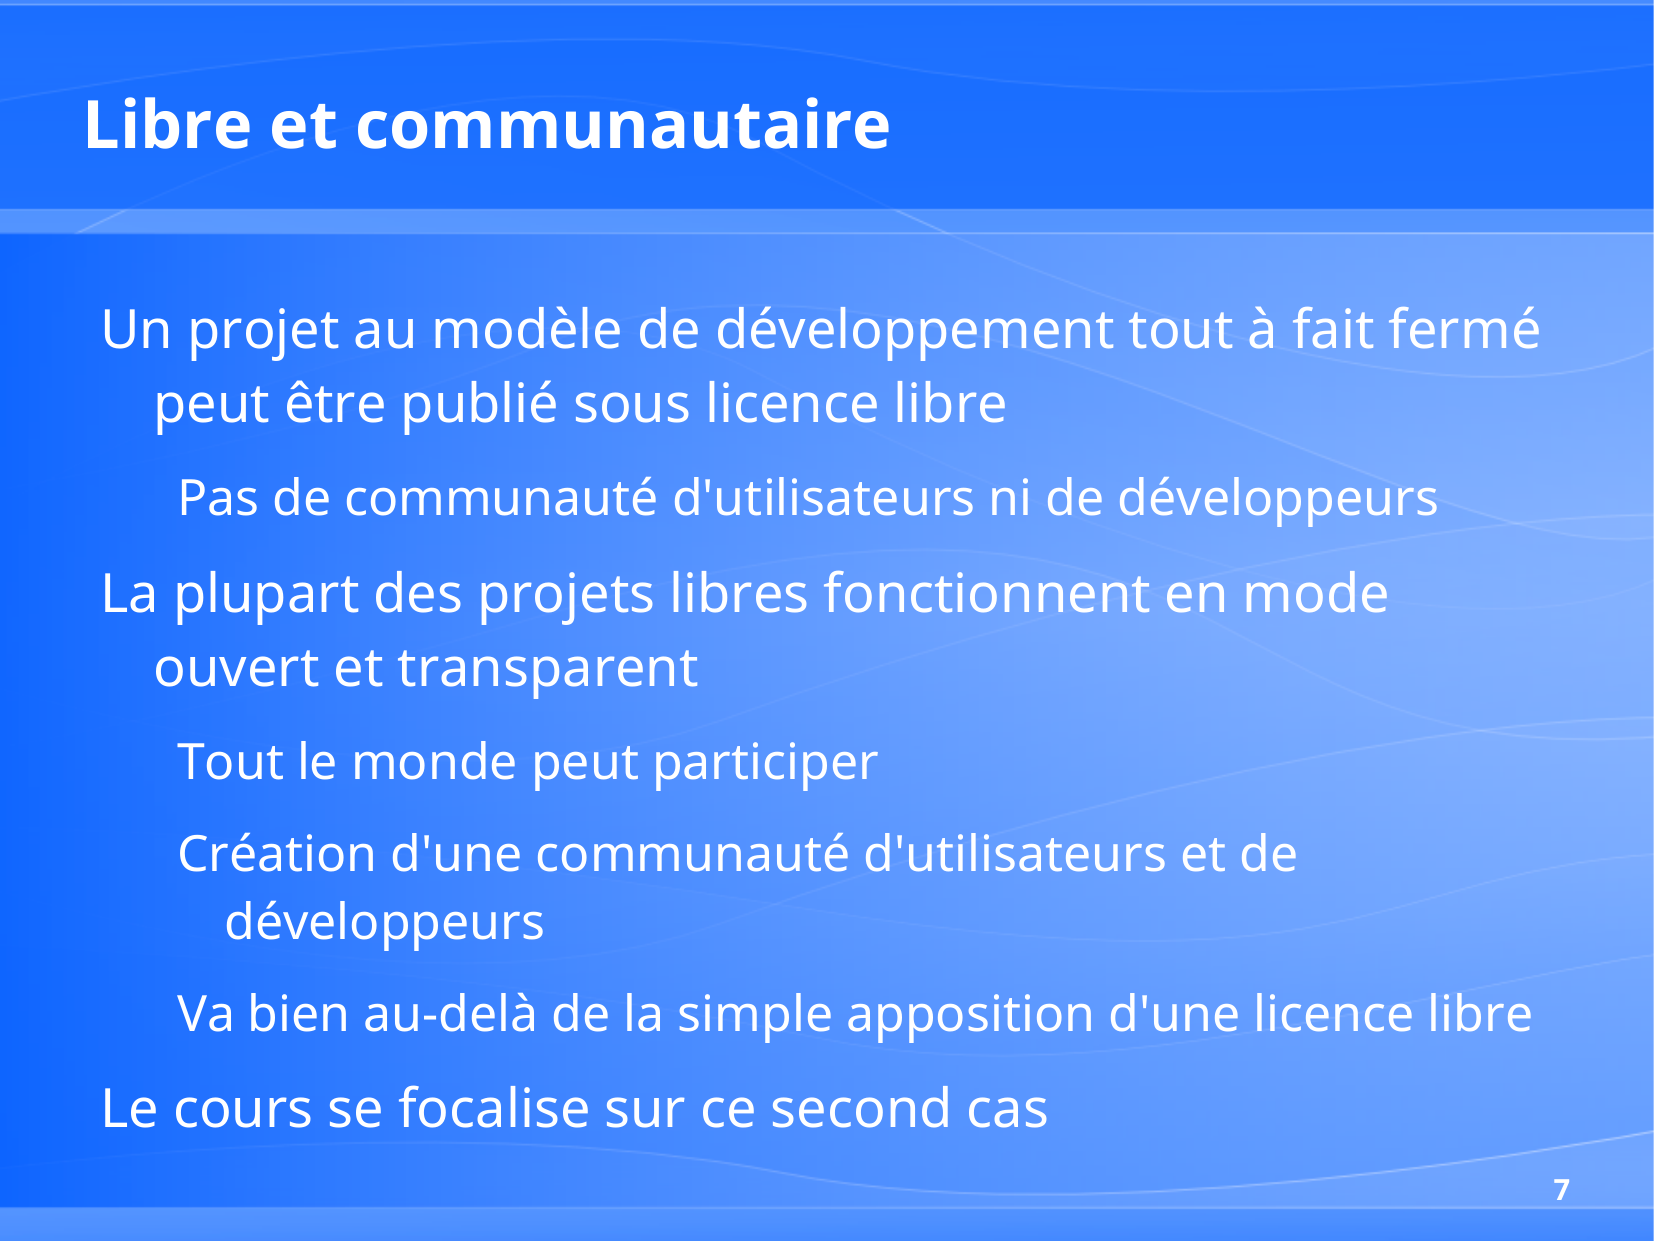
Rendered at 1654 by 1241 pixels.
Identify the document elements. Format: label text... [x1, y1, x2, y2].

picture [0, 0, 1654, 1241]
title Libre et communautaire [23, 15, 1625, 229]
list Un projet au modèle de développement tout à fait fermé peut être publié sous licence libre Pas de communauté d'utilisateurs ni de développeurs La plupart des projets libres fonctionnent en mode ouvert et transparent Tout le monde peut participer Création d'une communauté d'utilisateurs et de développeurs Va bien au-delà de la simple apposition d'une licence libre Le cours se focalise sur ce second cas [82, 290, 1571, 1156]
